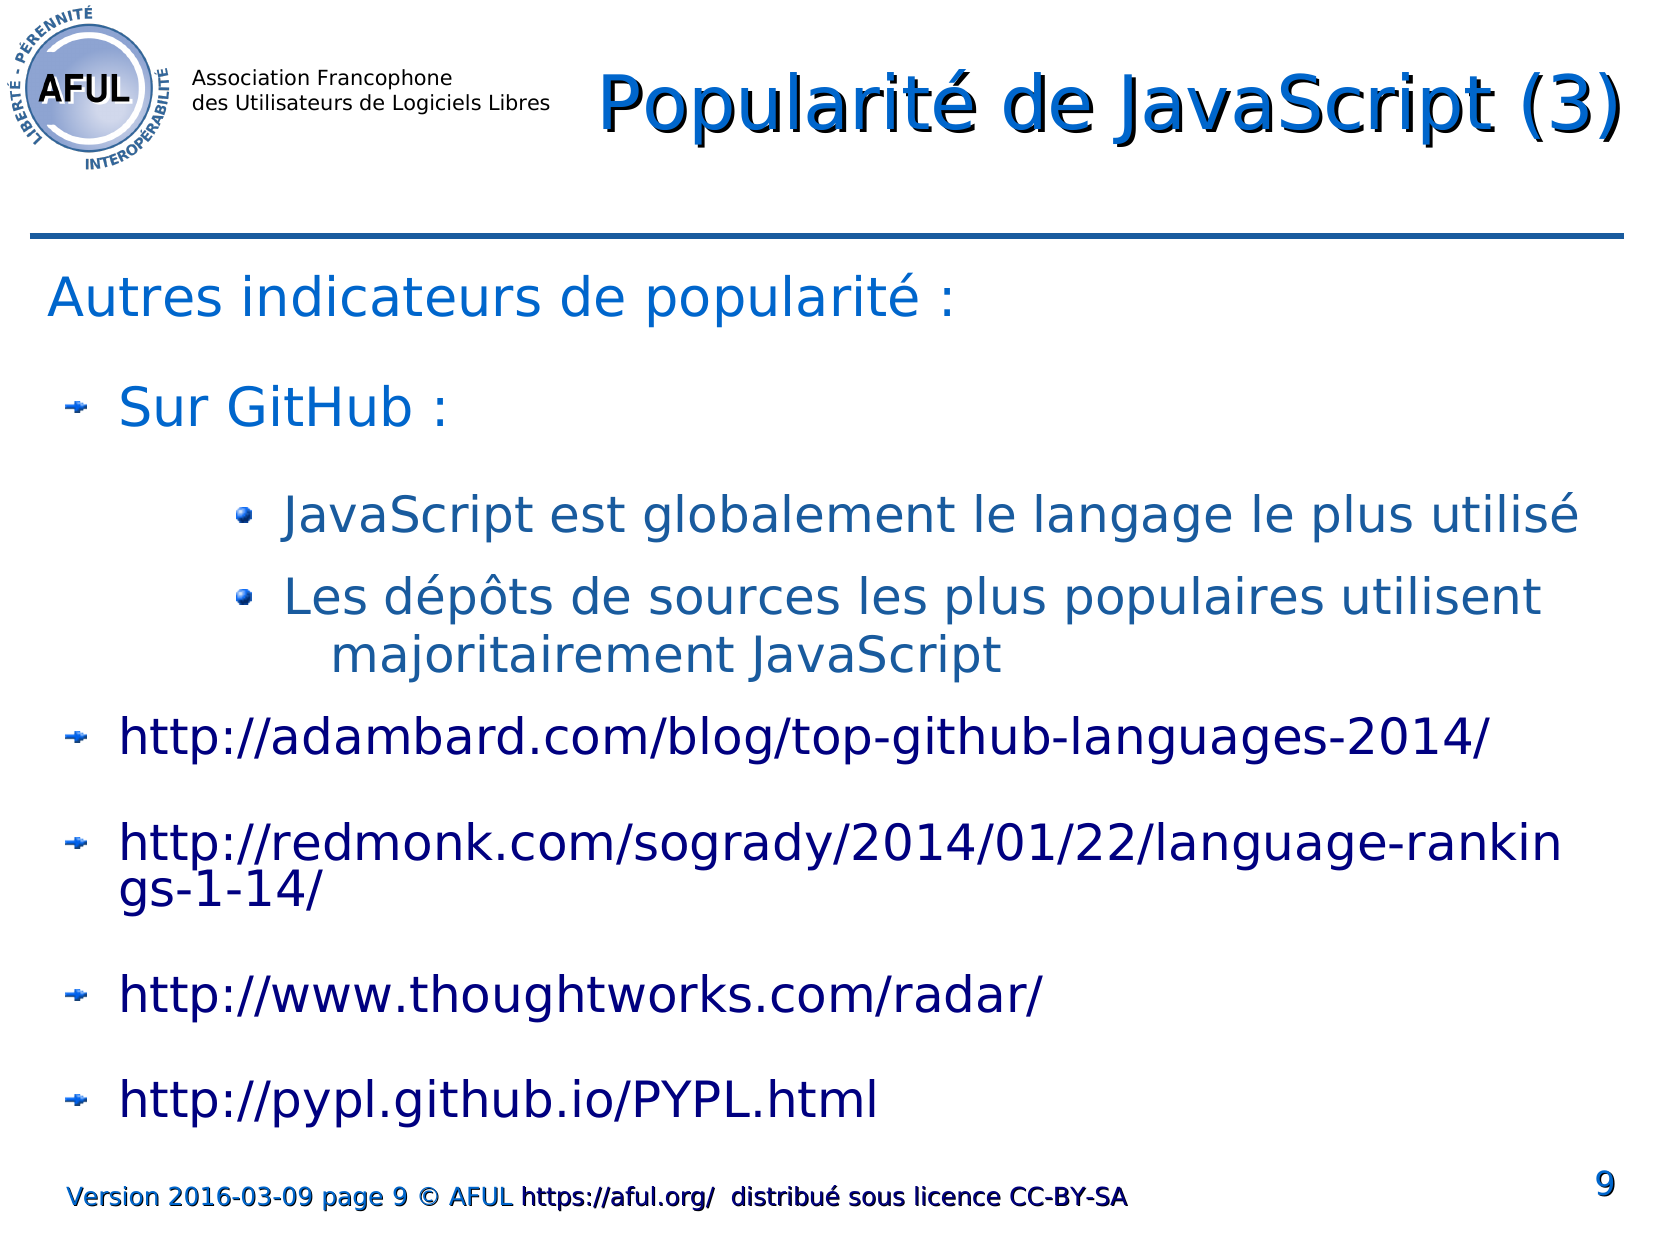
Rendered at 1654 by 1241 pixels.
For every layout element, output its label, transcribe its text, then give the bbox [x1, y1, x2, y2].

title Popularité de JavaScript (3) [501, 0, 1625, 207]
picture [0, 0, 178, 178]
list Autres indicateurs de popularité : Sur GitHub : JavaScript est globalement le langage le plus utilisé Les dépôts de sources les plus populaires utilisent majoritairement JavaScript http://adambard.com/blog/top-github-languages-2014/ http://redmonk.com/sogrady/2014/01/22/language-rankings-1-14/ http://www.thoughtworks.com/radar/ http://pypl.github.io/PYPL.html [47, 265, 1595, 1211]
